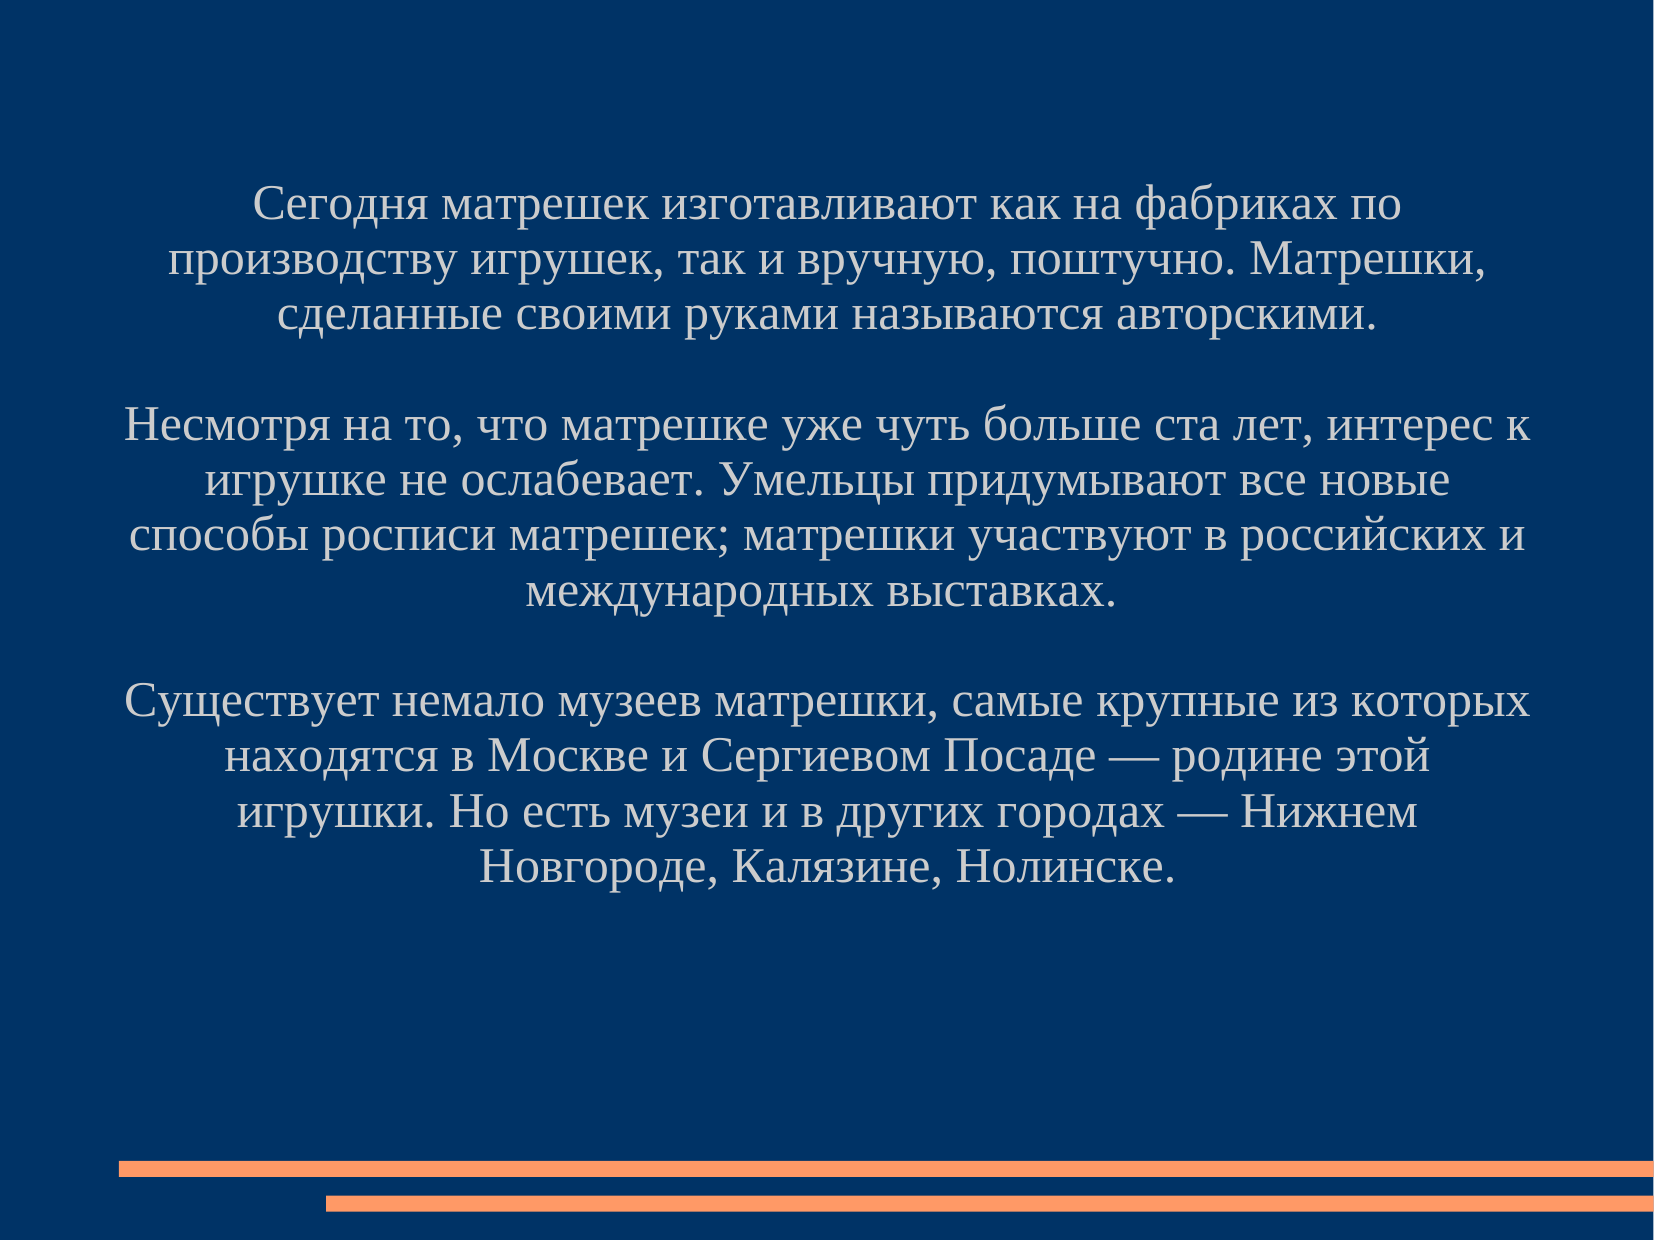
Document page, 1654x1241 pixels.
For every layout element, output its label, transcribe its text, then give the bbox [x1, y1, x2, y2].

subtitle Сегодня матрешек изготавливают как на фабриках по производству игрушек, так и вручную, поштучно. Матрешки, сделанные своими руками называются авторскими. Несмотря на то, что матрешке уже чуть больше ста лет, интерес к игрушке не ослабевает. Умельцы придумывают все новые способы росписи матрешек; матрешки участвуют в российских и международных выставках. Существует немало музеев матрешки, самые крупные из которых находятся в Москве и Сергиевом Посаде — родине этой игрушки. Но есть музеи и в других городах — Нижнем Новгороде, Калязине, Нолинске. [121, 46, 1534, 1132]
